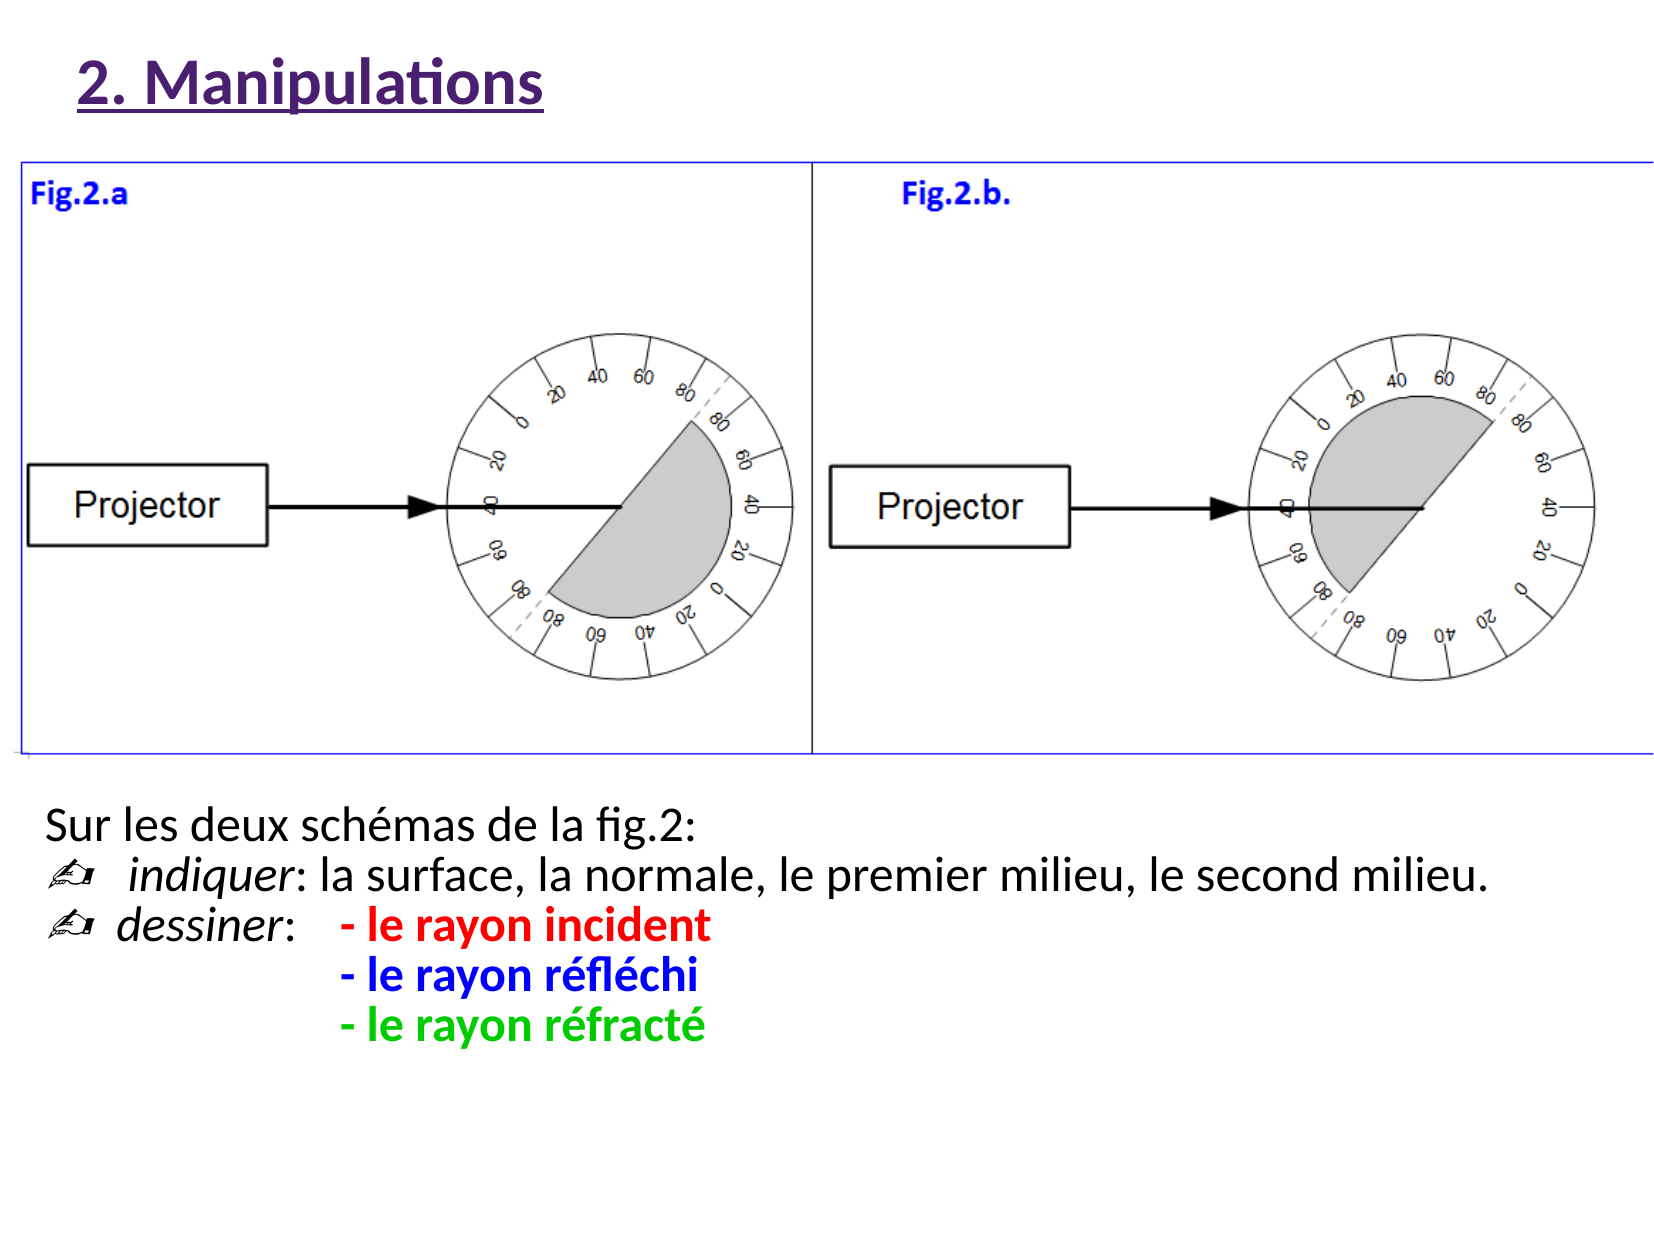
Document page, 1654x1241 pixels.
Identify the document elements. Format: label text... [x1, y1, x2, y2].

text_box Sur les deux schémas de la fig.2:  indiquer: la surface, la normale, le premier milieu, le second milieu.  dessiner: - le rayon incident - le rayon réfléchi - le rayon réfracté [30, 796, 1584, 1117]
picture [14, 152, 1654, 760]
text_box 2. Manipulations [61, 47, 1525, 144]
